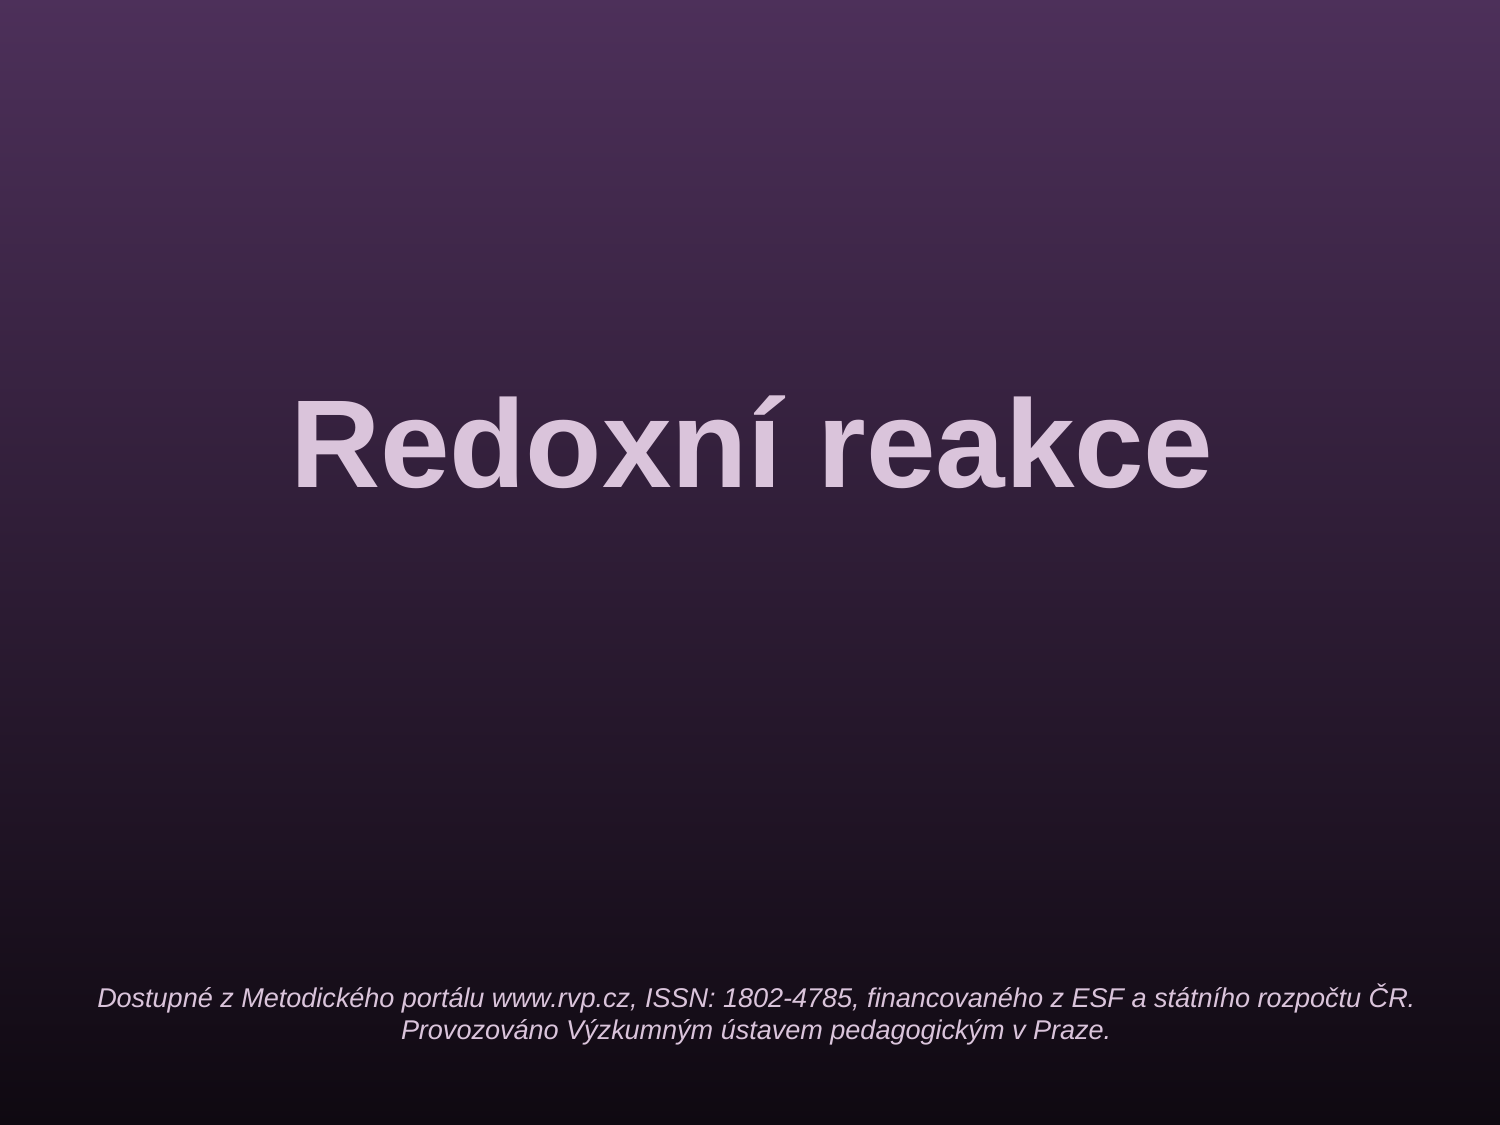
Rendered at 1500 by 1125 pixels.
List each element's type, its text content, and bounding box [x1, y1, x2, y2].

text_box Dostupné z Metodického portálu www.rvp.cz, ISSN: 1802-4785, financovaného z ESF a státního rozpočtu ČR. Provozováno Výzkumným ústavem pedagogickým v Praze. [46, 972, 1465, 1053]
title Redoxní reakce [76, 349, 1427, 538]
